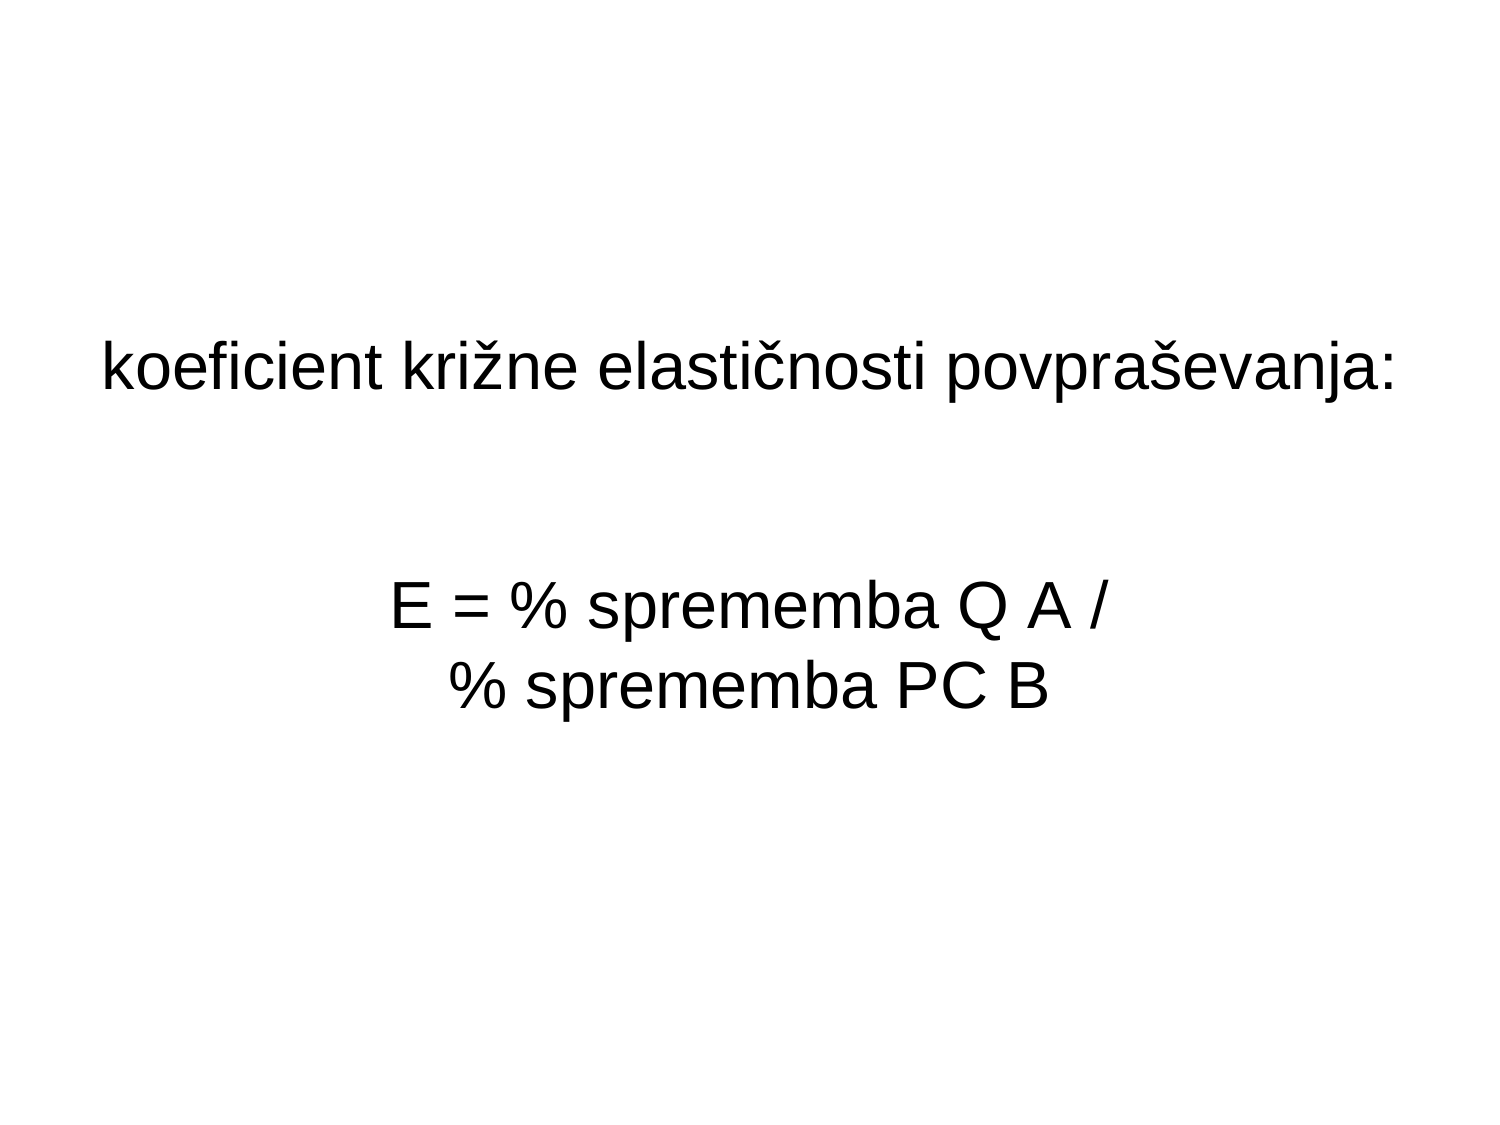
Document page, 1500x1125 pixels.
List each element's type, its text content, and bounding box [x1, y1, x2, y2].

title koeficient križne elastičnosti povpraševanja: E = % sprememba Q A / % sprememba PC B [75, 45, 1426, 1000]
